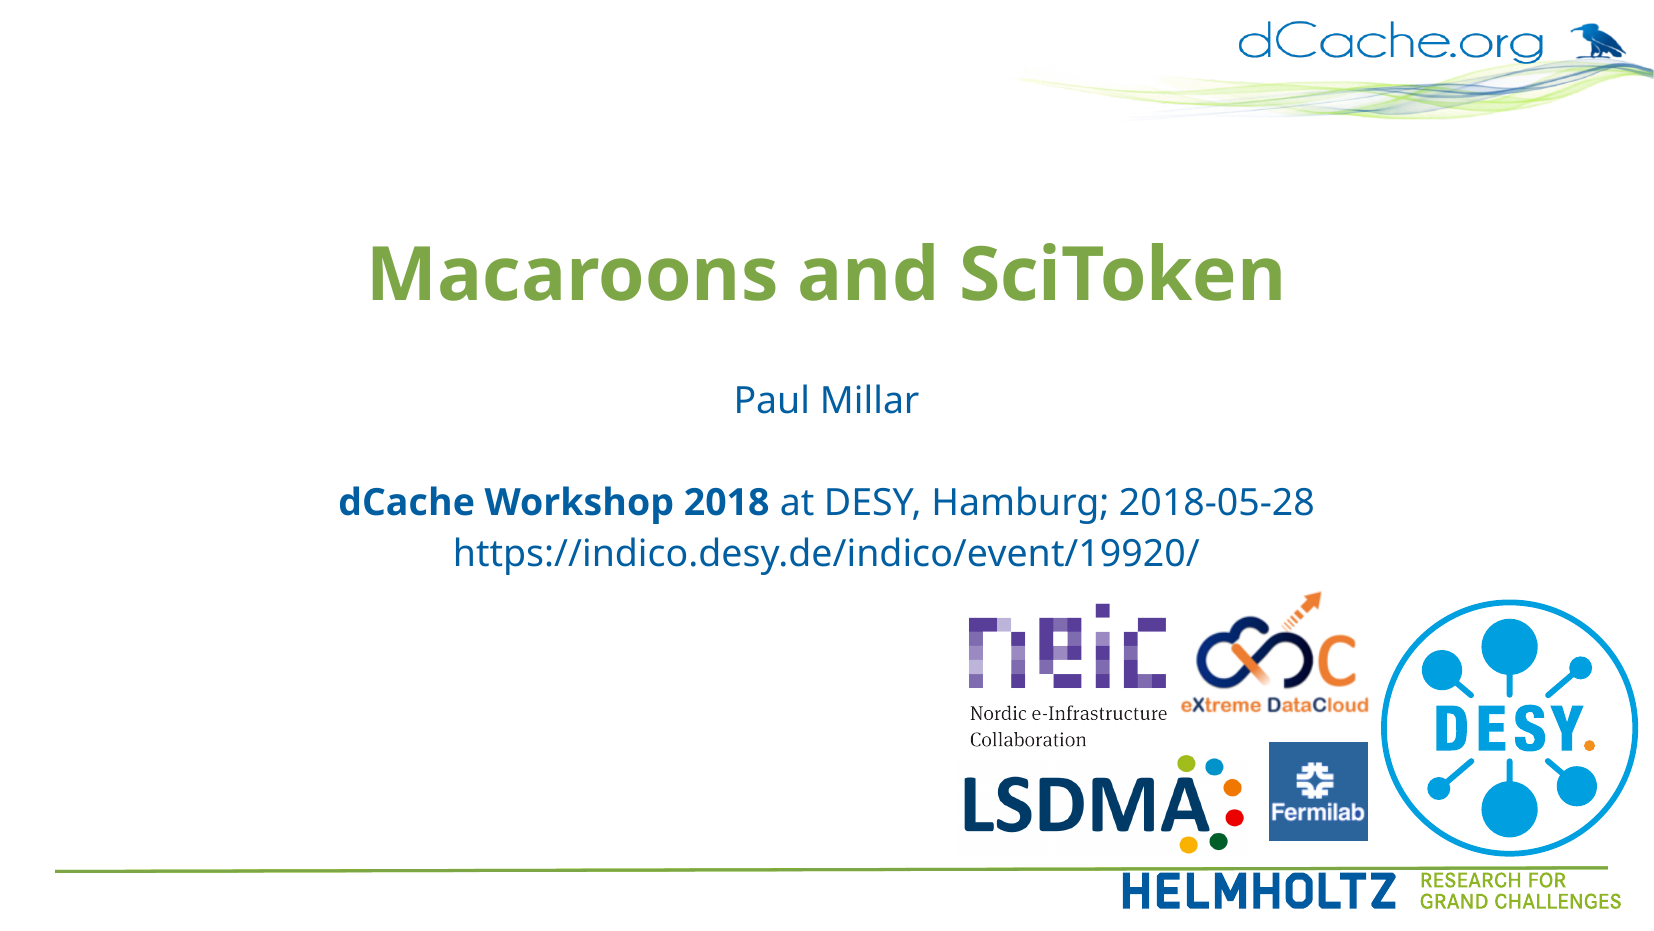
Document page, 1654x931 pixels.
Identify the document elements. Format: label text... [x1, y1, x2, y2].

picture [956, 12, 1654, 127]
picture [1269, 742, 1368, 841]
picture [1122, 868, 1621, 914]
text_box Macaroons and SciToken Paul Millar dCache Workshop 2018 at DESY, Hamburg; 2018-05-28 https://indico.desy.de/indico/event/19920/ [0, 212, 1654, 586]
picture [905, 572, 1646, 865]
